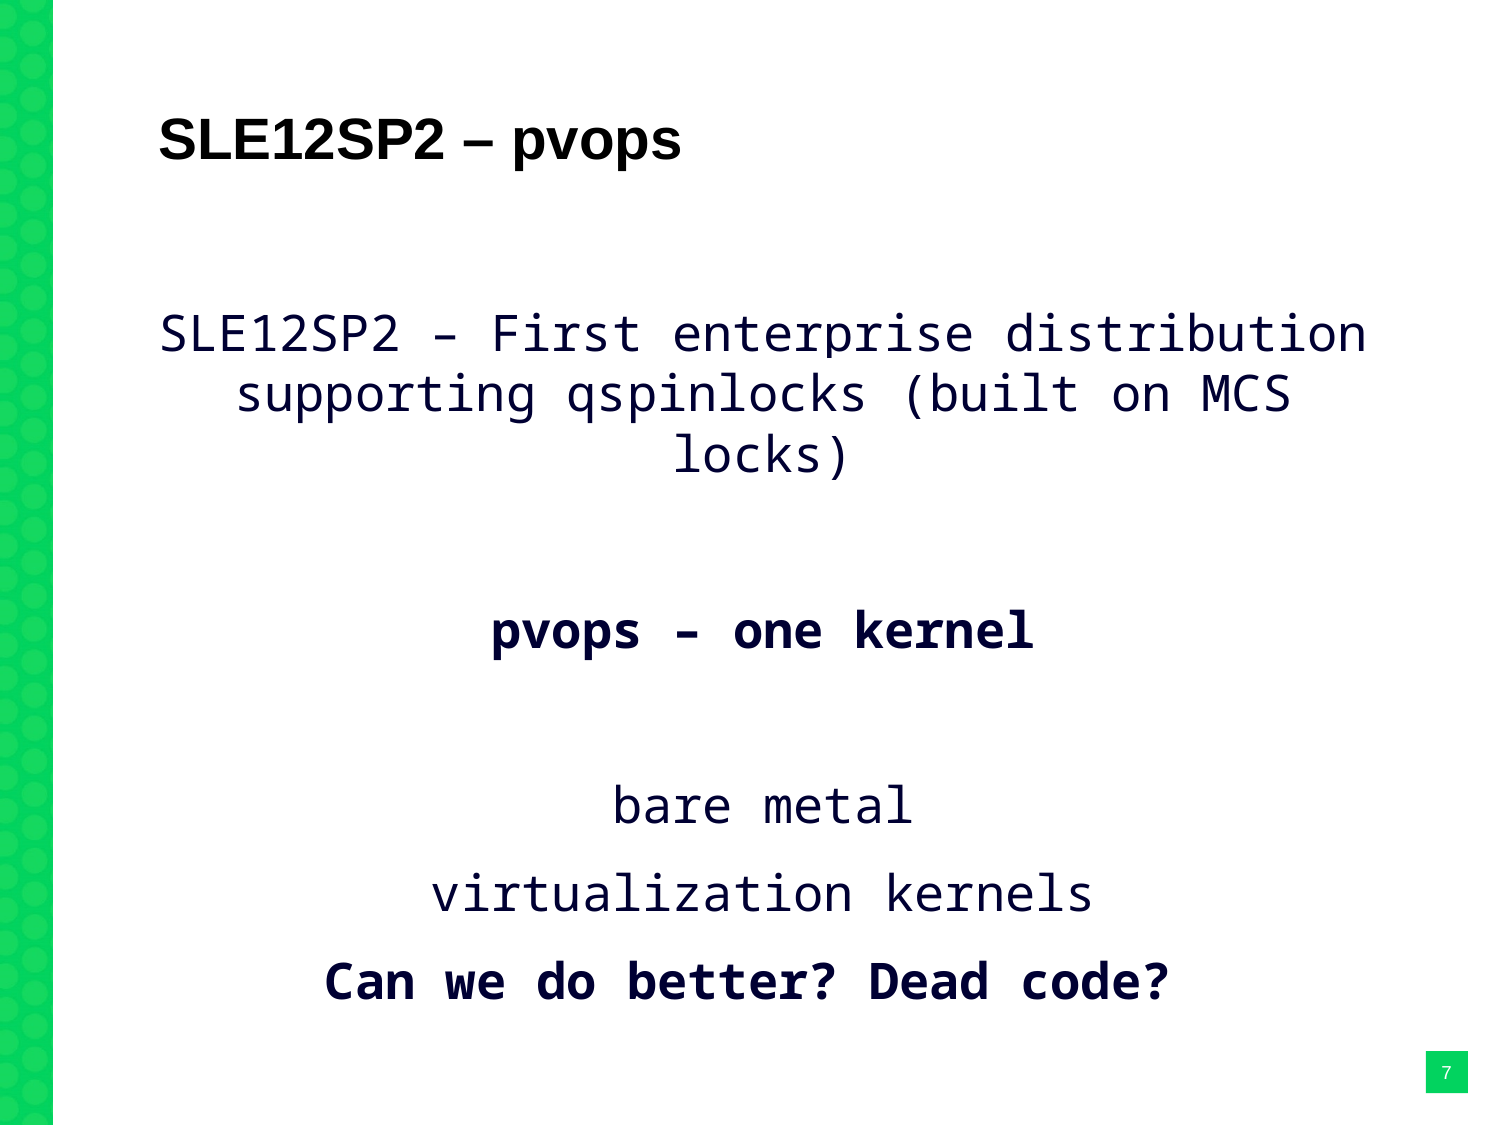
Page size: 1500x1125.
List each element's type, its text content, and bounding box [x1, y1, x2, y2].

list SLE12SP2 – First enterprise distribution supporting qspinlocks (built on MCS locks) pvops – one kernel bare metal virtualization kernels Can we do better? Dead code? [143, 205, 1397, 1021]
picture [0, 0, 53, 1125]
title SLE12SP2 – pvops [143, 94, 1397, 180]
text_box <number> [1425, 1051, 1468, 1094]
